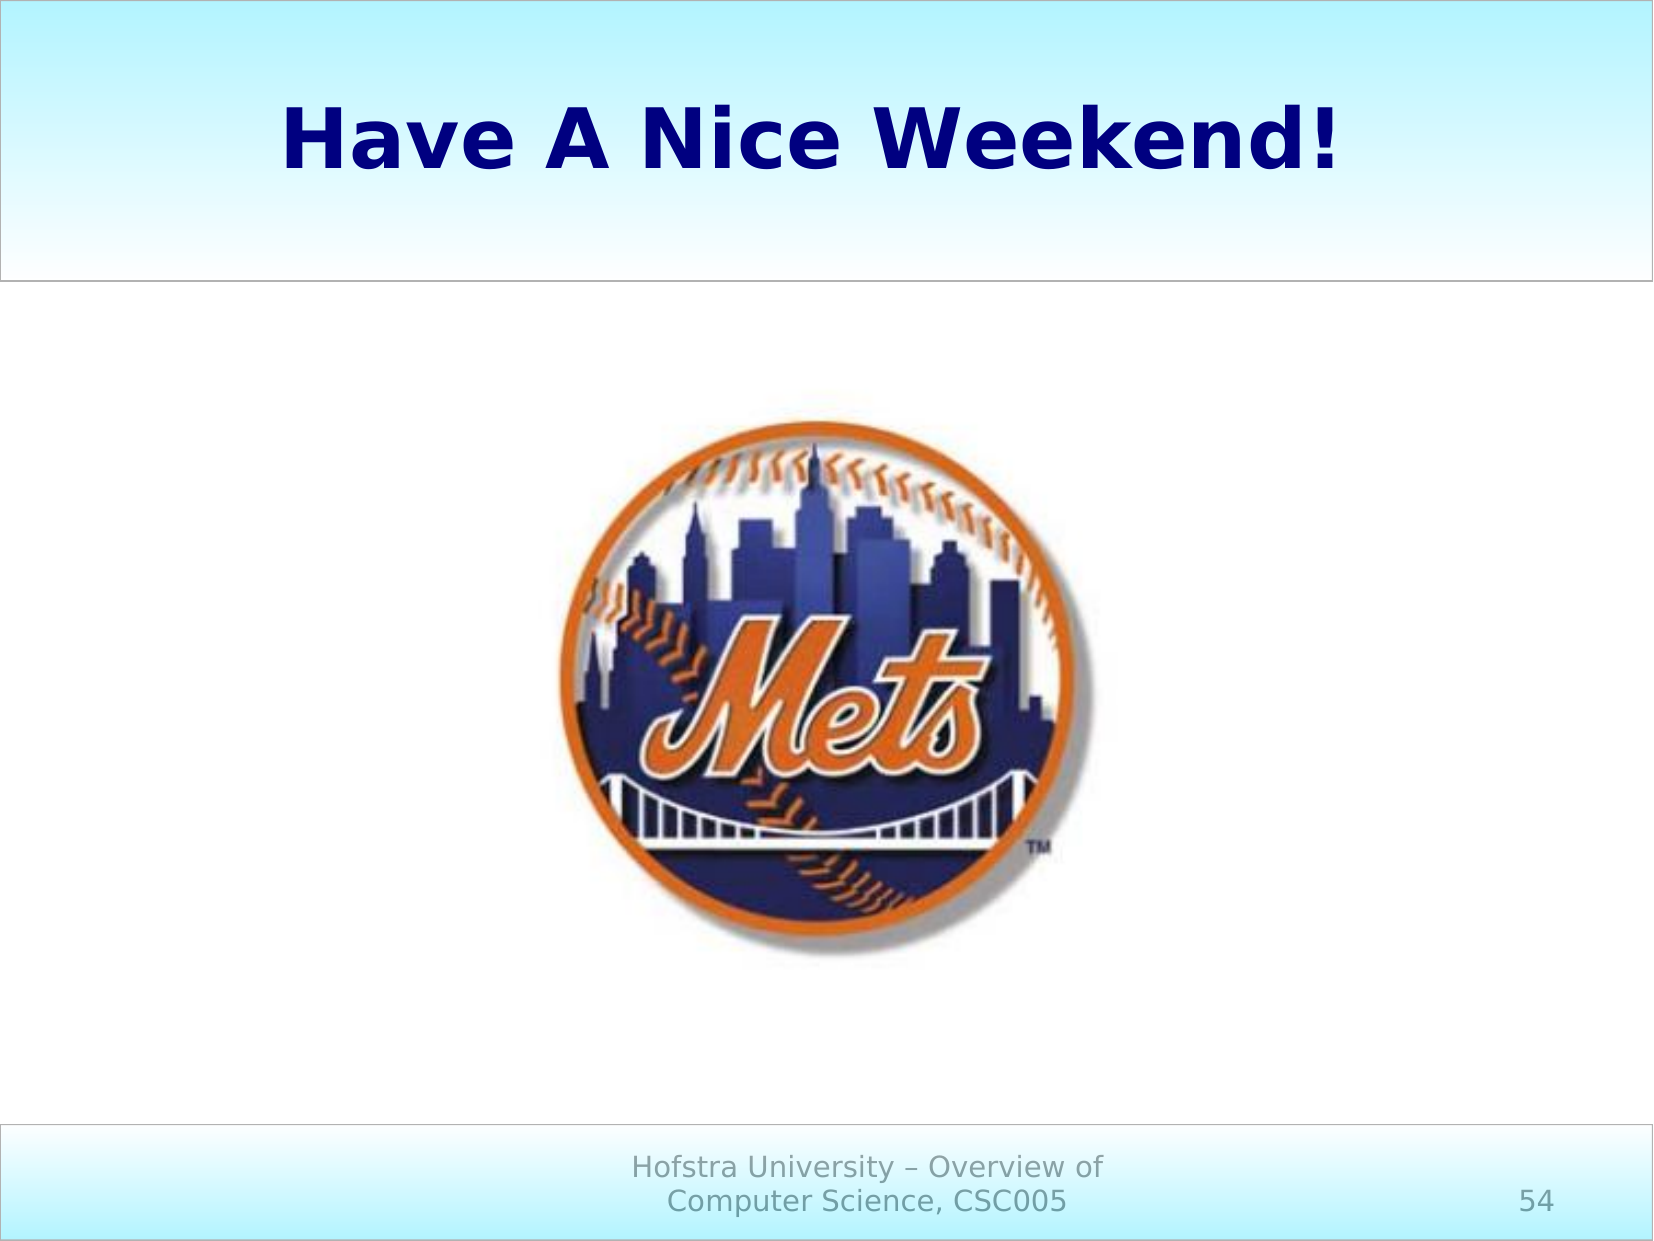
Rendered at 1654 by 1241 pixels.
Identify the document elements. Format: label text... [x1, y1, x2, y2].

picture [487, 356, 1144, 1013]
title Have A Nice Weekend! [78, 77, 1576, 203]
